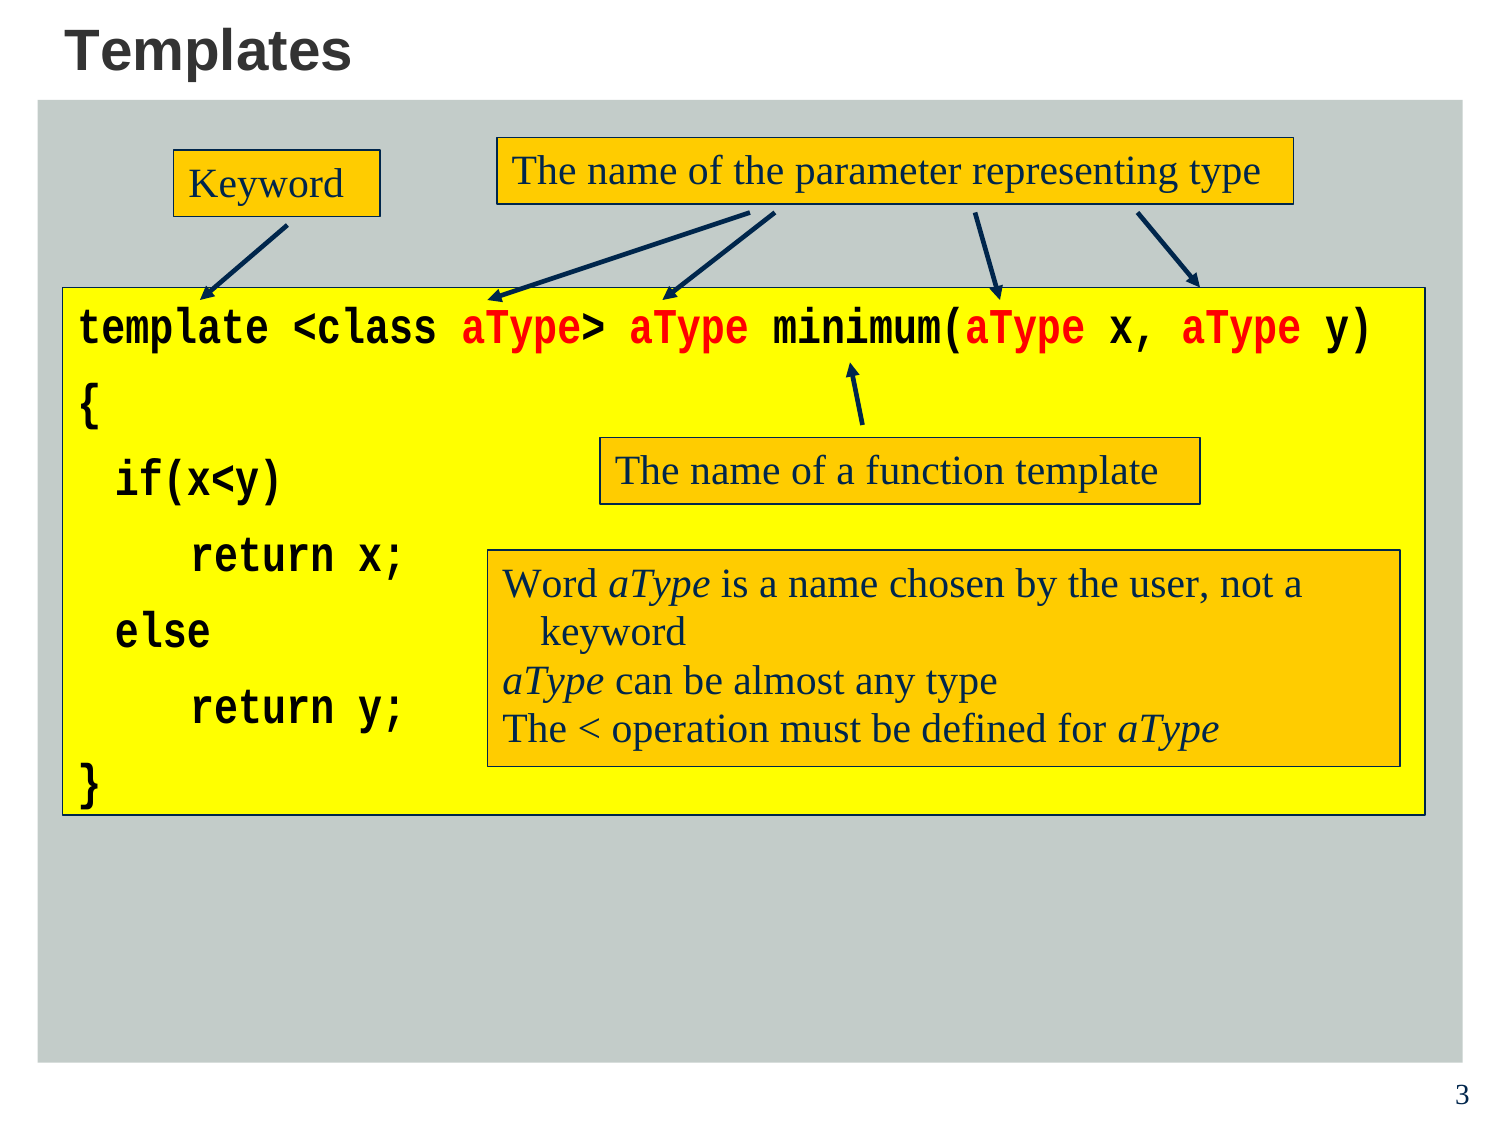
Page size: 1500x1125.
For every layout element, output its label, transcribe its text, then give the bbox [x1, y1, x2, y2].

text_box The name of the parameter representing type [496, 137, 1294, 205]
text_box template <class aType> aType minimum(aType x, aType y) { if(x<y) return x; else return y; } [62, 287, 1426, 882]
list [37, 99, 1463, 1063]
text_box Keyword [173, 149, 380, 217]
title Templates [50, 0, 1450, 91]
text_box Word aType is a name chosen by the user, not a keyword aType can be almost any type The < operation must be defined for aType [487, 549, 1401, 767]
text_box The name of a function template [600, 437, 1201, 505]
